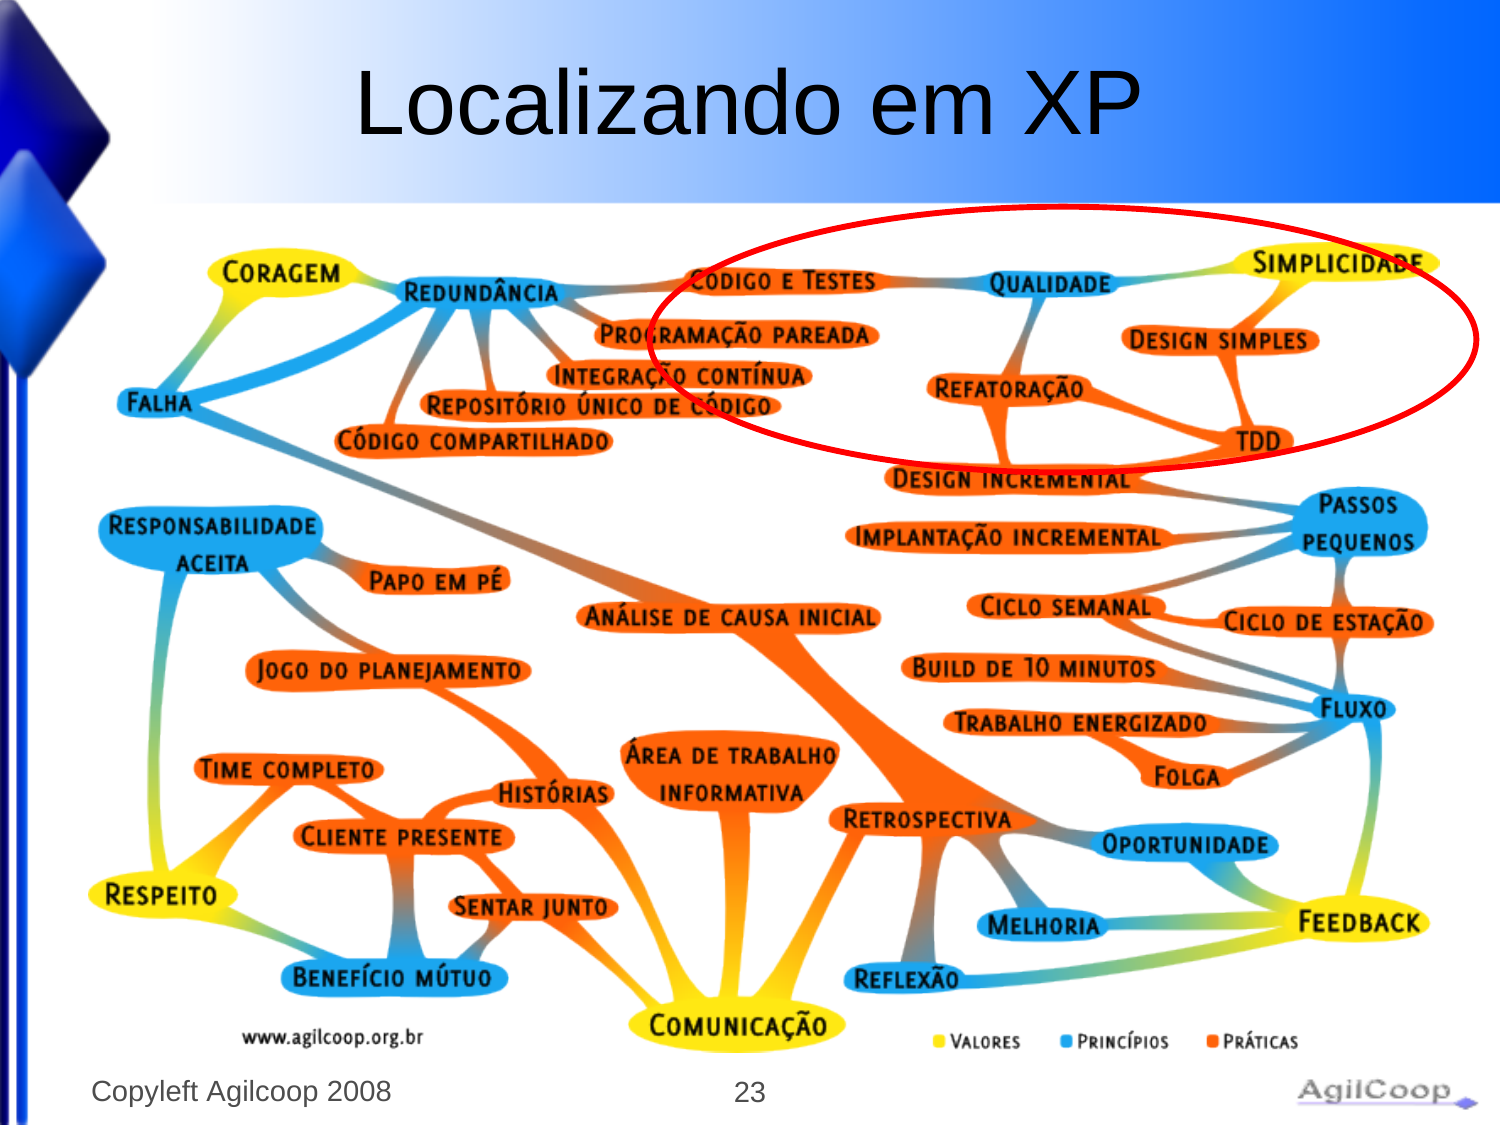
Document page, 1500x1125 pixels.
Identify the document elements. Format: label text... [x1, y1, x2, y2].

title Localizando em XP [75, 16, 1426, 189]
picture [0, 0, 1500, 1125]
